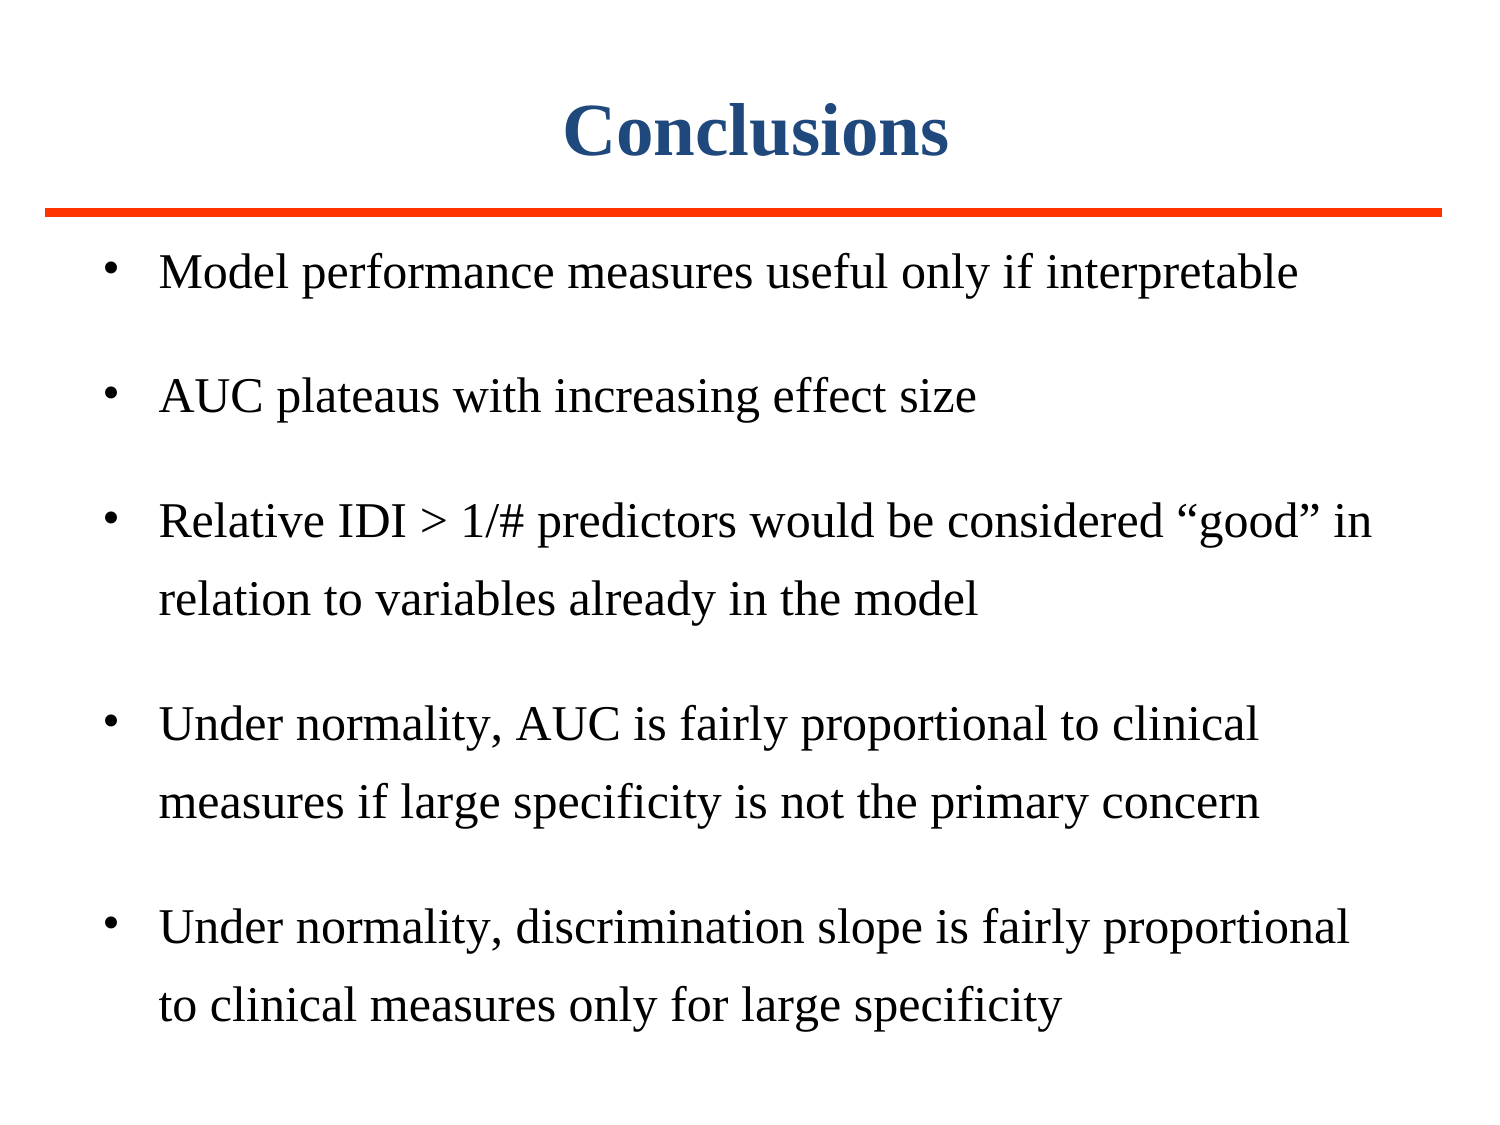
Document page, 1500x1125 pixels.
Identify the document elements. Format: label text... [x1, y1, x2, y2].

text_box Conclusions [99, 37, 1413, 208]
text_box Model performance measures useful only if interpretable AUC plateaus with increasing effect size Relative IDI > 1/# predictors would be considered “good” in relation to variables already in the model Under normality, AUC is fairly proportional to clinical measures if large specificity is not the primary concern Under normality, discrimination slope is fairly proportional to clinical measures only for large specificity [87, 217, 1413, 1075]
